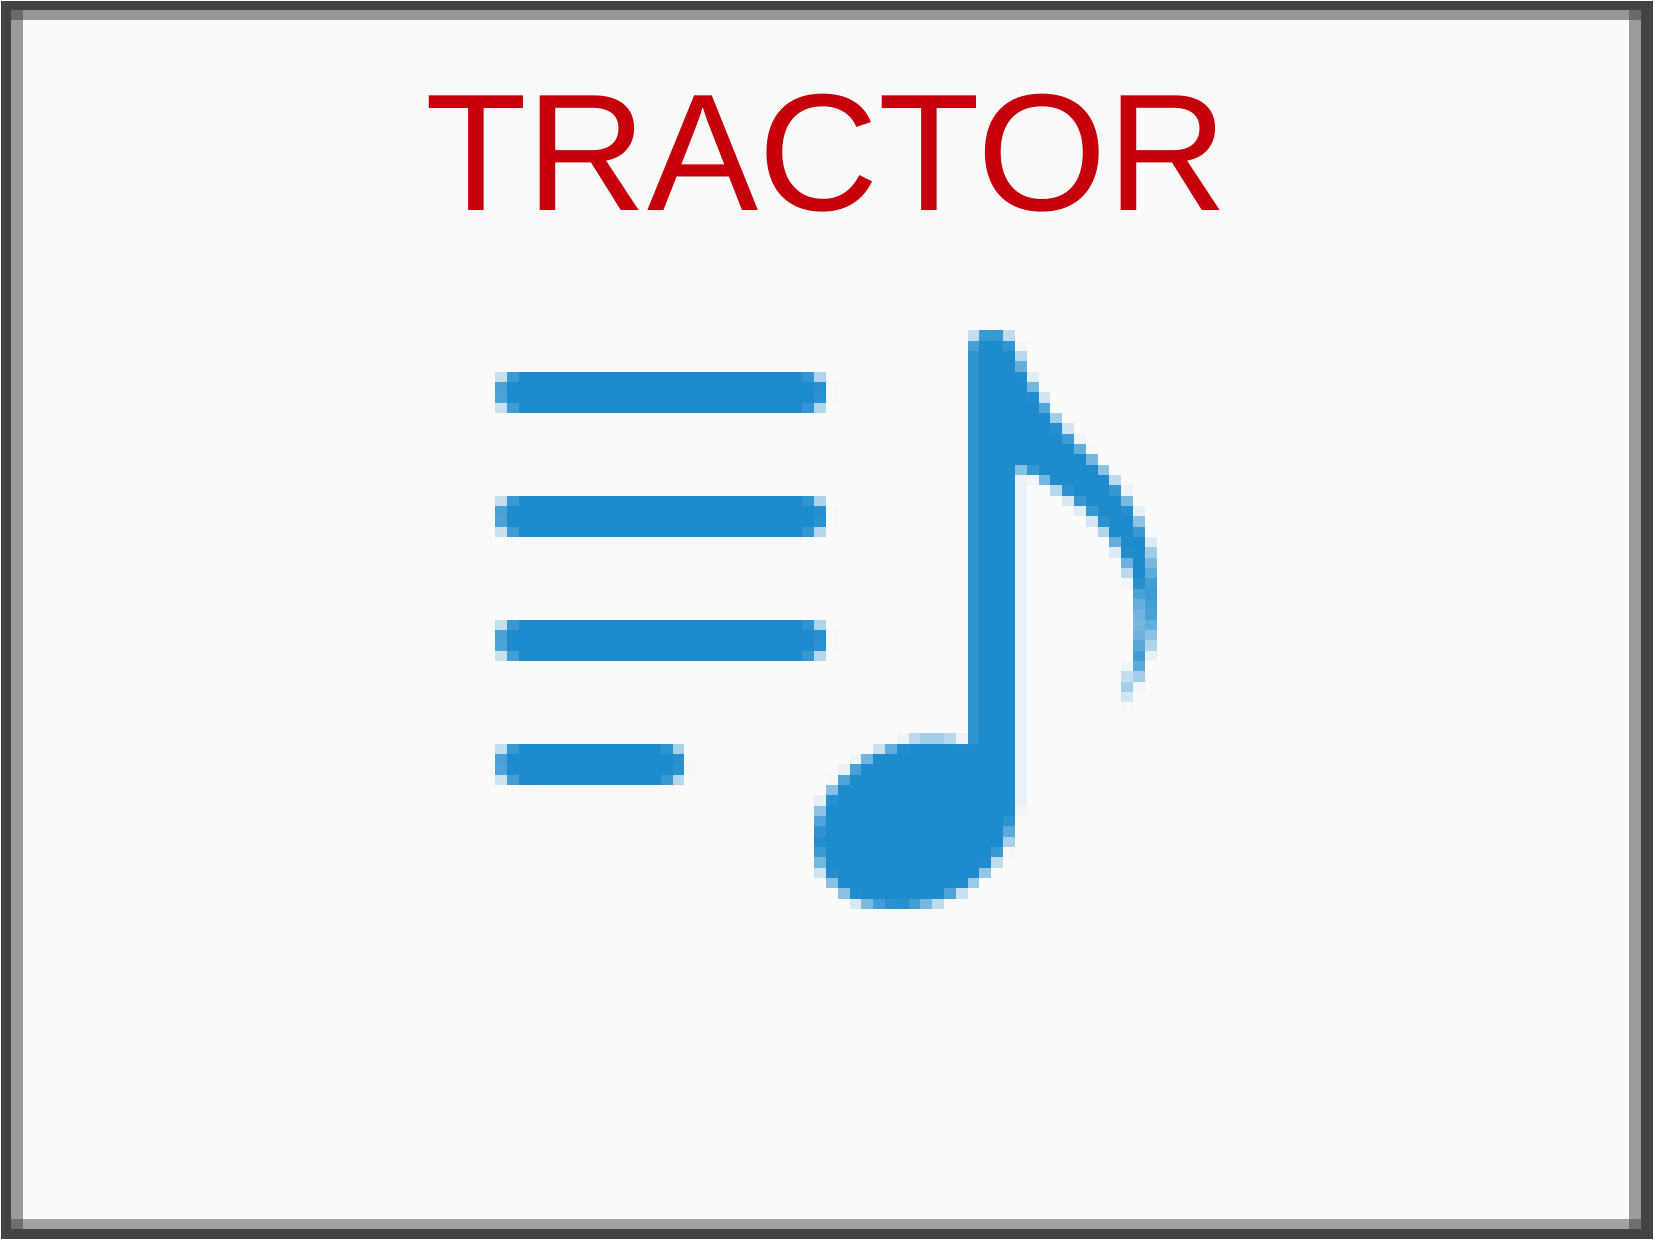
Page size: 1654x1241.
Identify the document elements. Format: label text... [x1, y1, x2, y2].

text_box [0, 0, 1654, 1241]
title TRACTOR [82, 56, 1571, 250]
